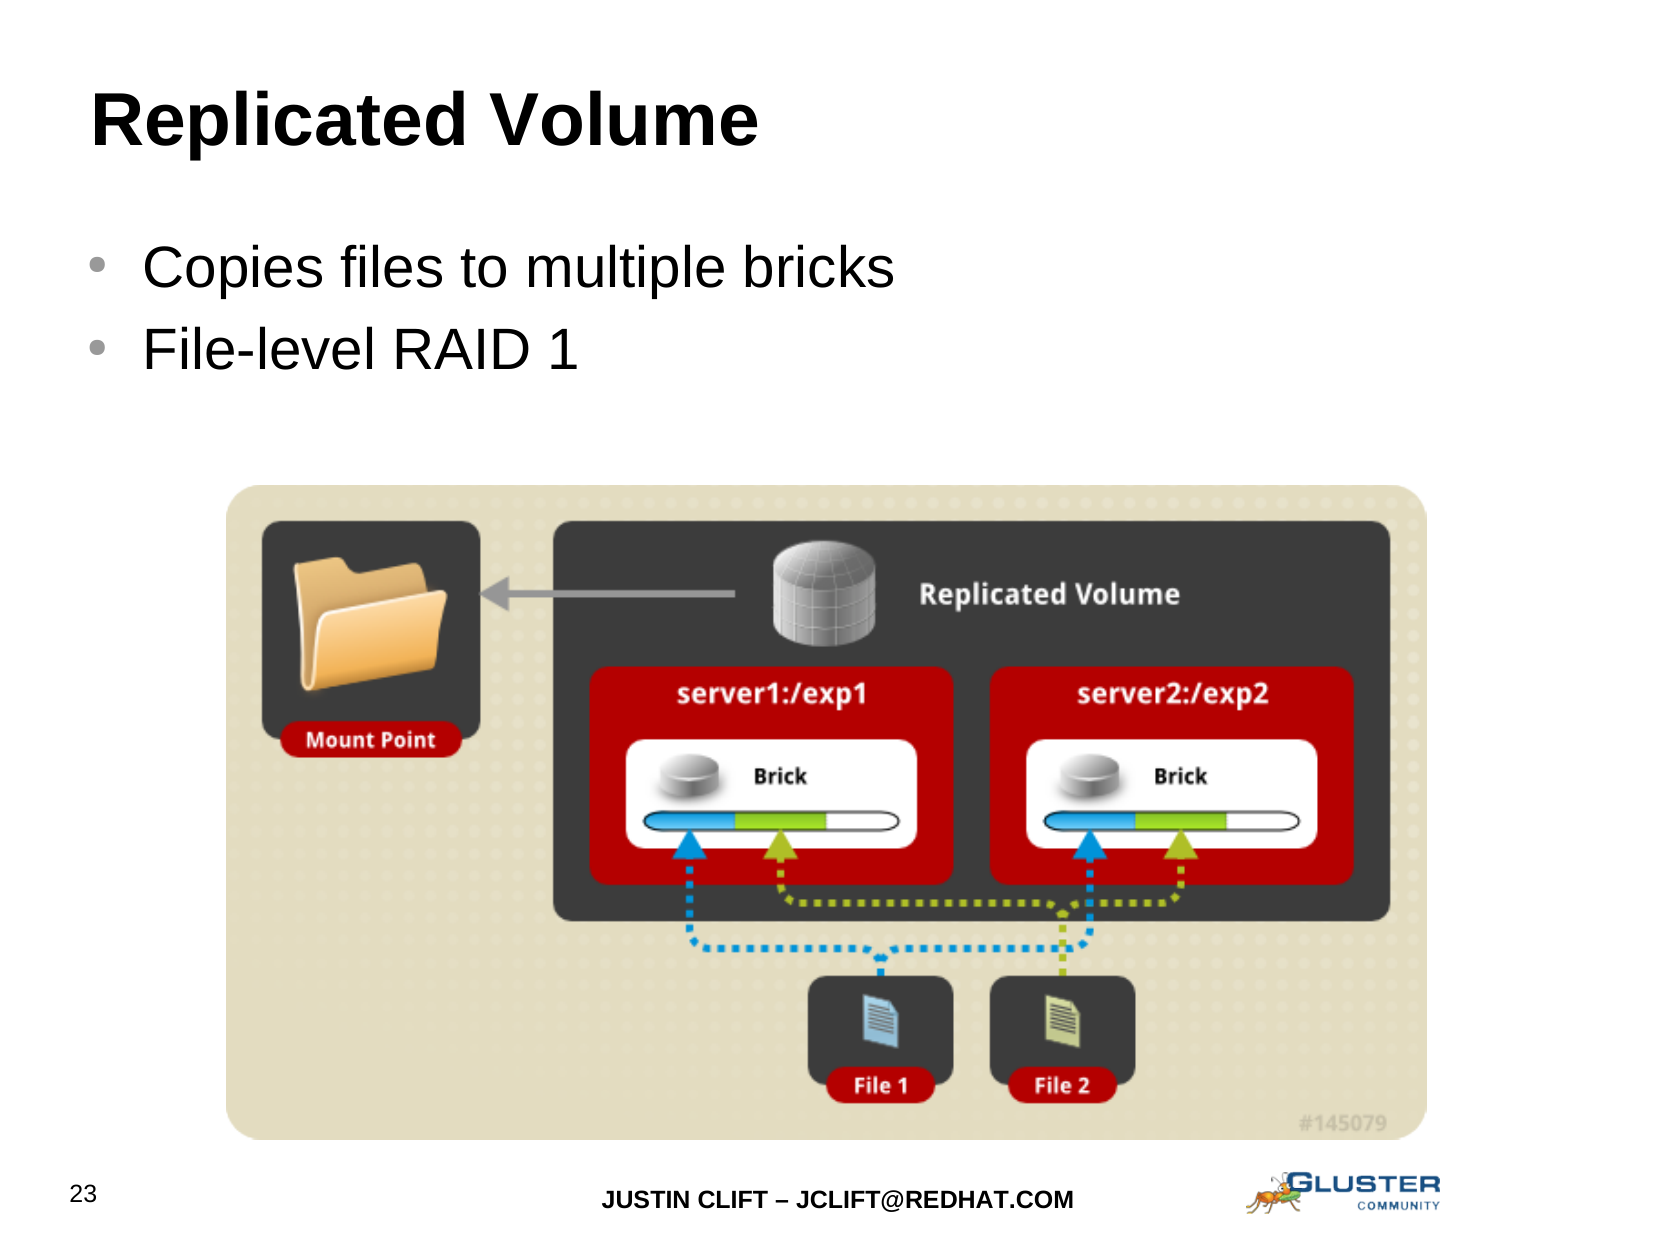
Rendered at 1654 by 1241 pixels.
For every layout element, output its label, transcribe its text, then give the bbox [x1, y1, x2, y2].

picture [1246, 1170, 1440, 1215]
title Replicated Volume [90, 15, 1579, 223]
picture [226, 485, 1427, 1141]
list Copies files to multiple bricks File-level RAID 1 [86, 232, 1576, 1111]
